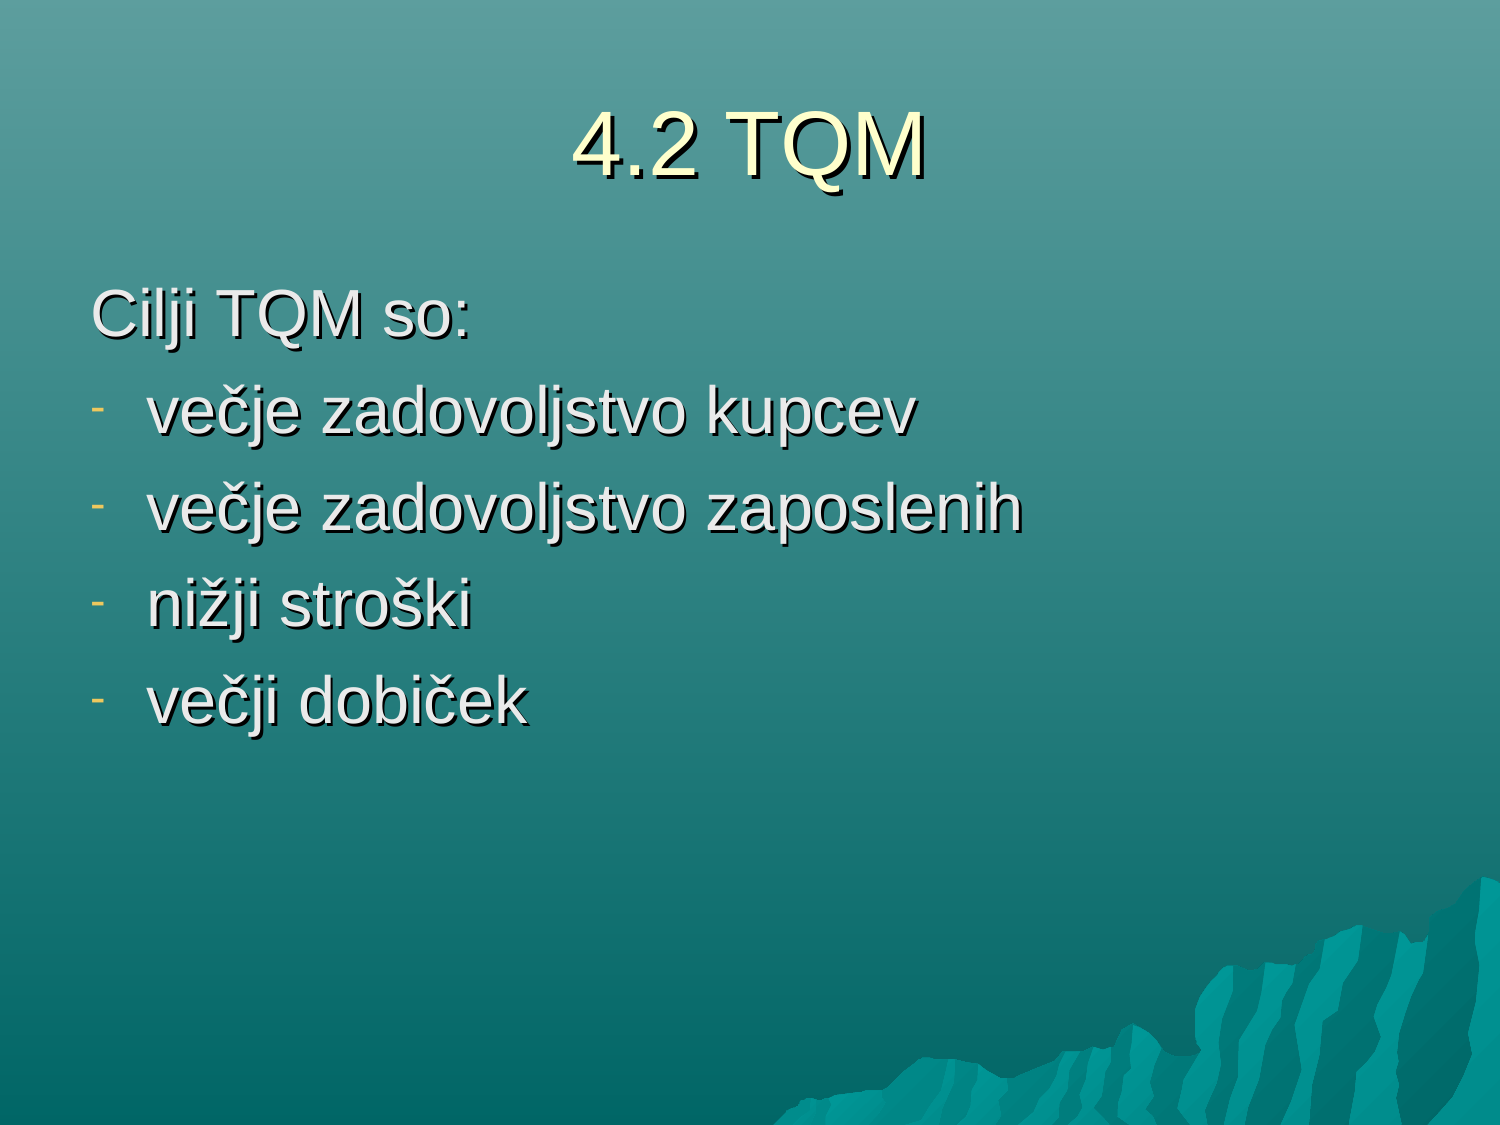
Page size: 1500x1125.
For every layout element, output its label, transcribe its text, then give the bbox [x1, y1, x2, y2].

title 4.2 TQM [75, 45, 1426, 233]
list Cilji TQM so: večje zadovoljstvo kupcev večje zadovoljstvo zaposlenih nižji stroški večji dobiček [75, 262, 1426, 1006]
